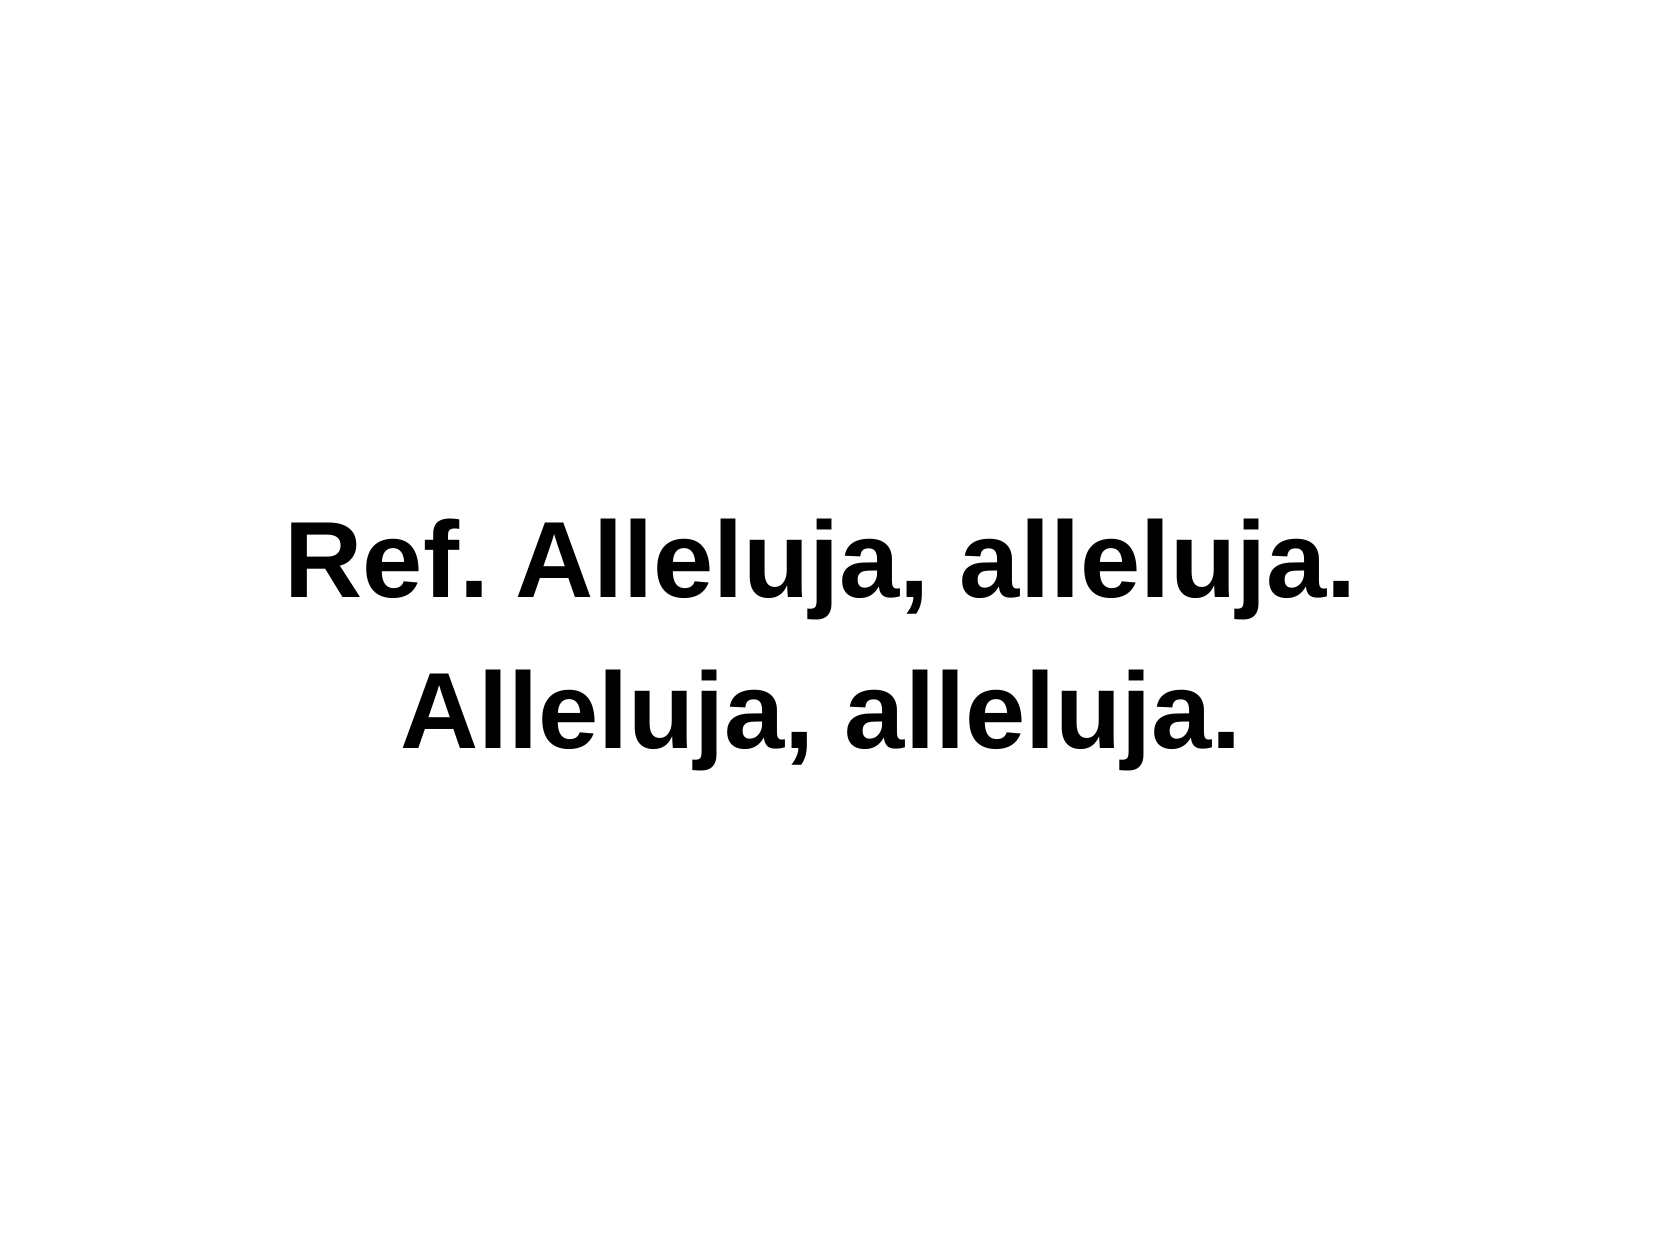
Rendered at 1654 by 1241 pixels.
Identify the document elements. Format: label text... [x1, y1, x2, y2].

subtitle Ref. Alleluja, alleluja. Alleluja, alleluja. [0, 0, 1642, 1241]
